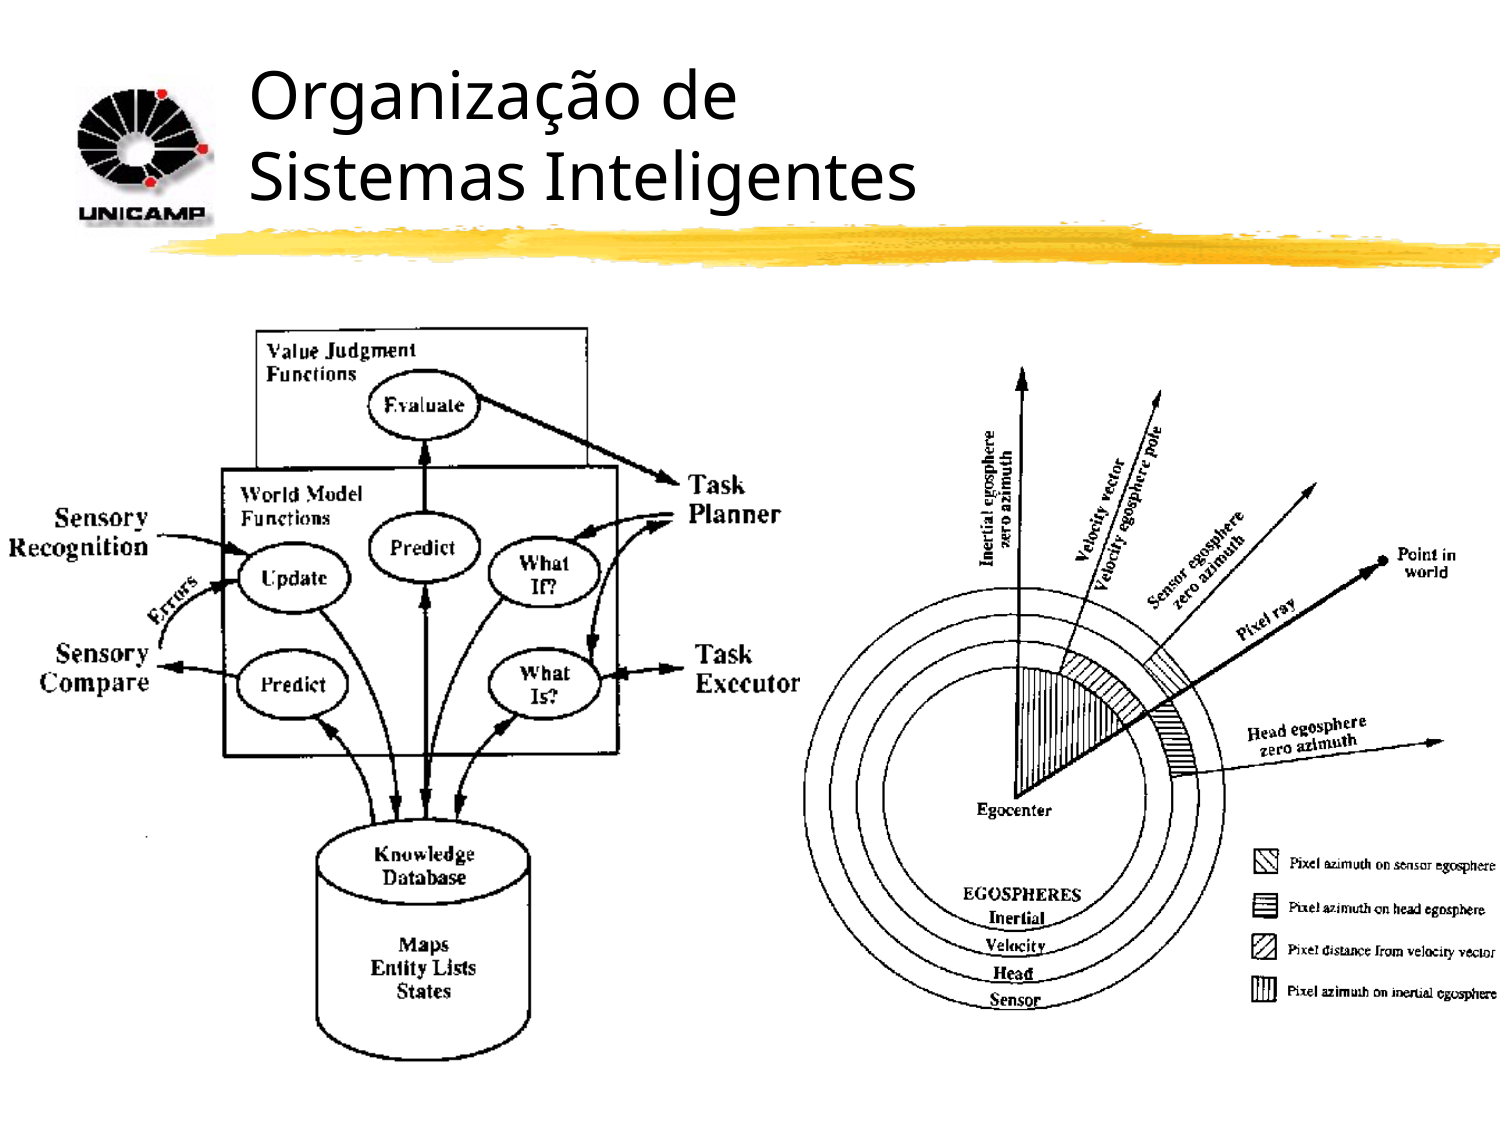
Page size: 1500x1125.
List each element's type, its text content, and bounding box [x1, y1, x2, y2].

title Organização de Sistemas Inteligentes [233, 37, 1434, 225]
picture [0, 312, 1500, 1063]
picture [75, 74, 1500, 279]
